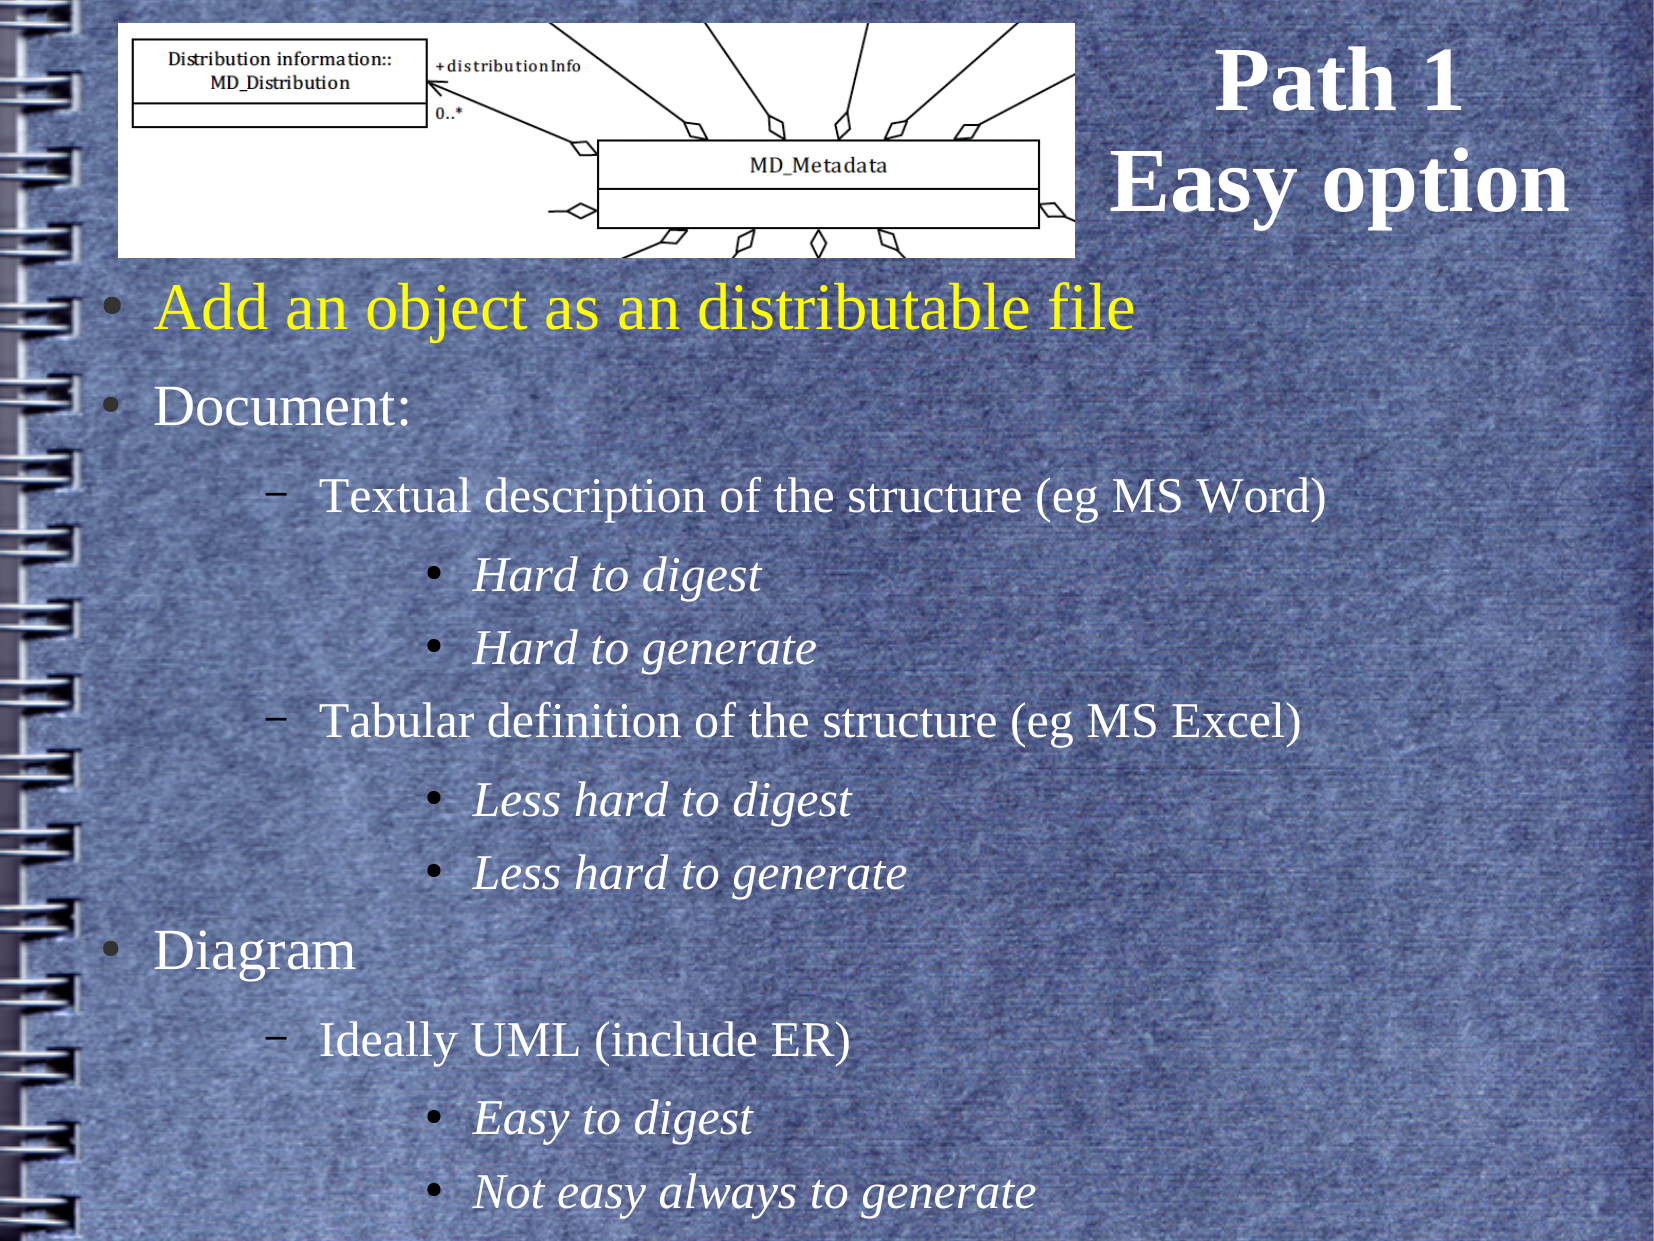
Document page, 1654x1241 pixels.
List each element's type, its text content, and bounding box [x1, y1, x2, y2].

title Path 1 Easy option [1075, 28, 1654, 232]
picture [0, 0, 1654, 1241]
list Add an object as an distributable file Document: Textual description of the structure (eg MS Word) Hard to digest Hard to generate Tabular definition of the structure (eg MS Excel) Less hard to digest Less hard to generate Diagram Ideally UML (include ER) Easy to digest Not easy always to generate [82, 270, 1571, 1224]
